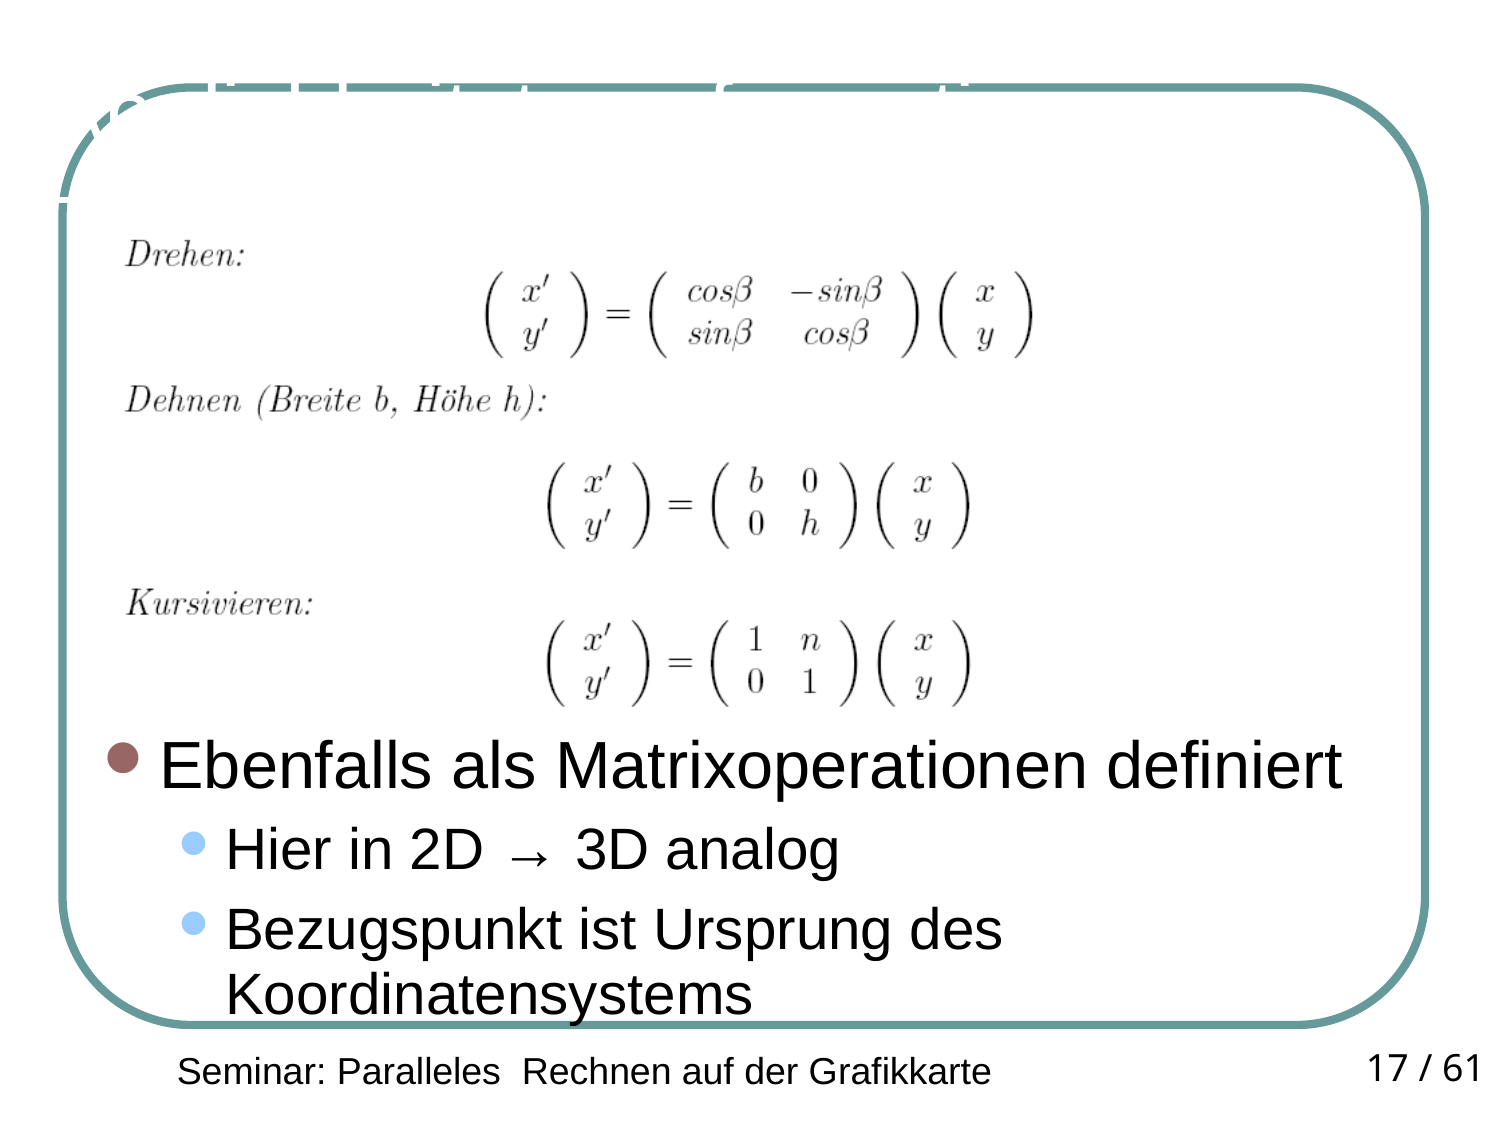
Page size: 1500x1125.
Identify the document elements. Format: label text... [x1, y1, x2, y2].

picture [118, 236, 1034, 709]
title Ähnlichkeitstransformationen [31, 0, 1347, 233]
list Ebenfalls als Matrixoperationen definiert Hier in 2D → 3D analog Bezugspunkt ist Ursprung des Koordinatensystems [88, 719, 1389, 1065]
